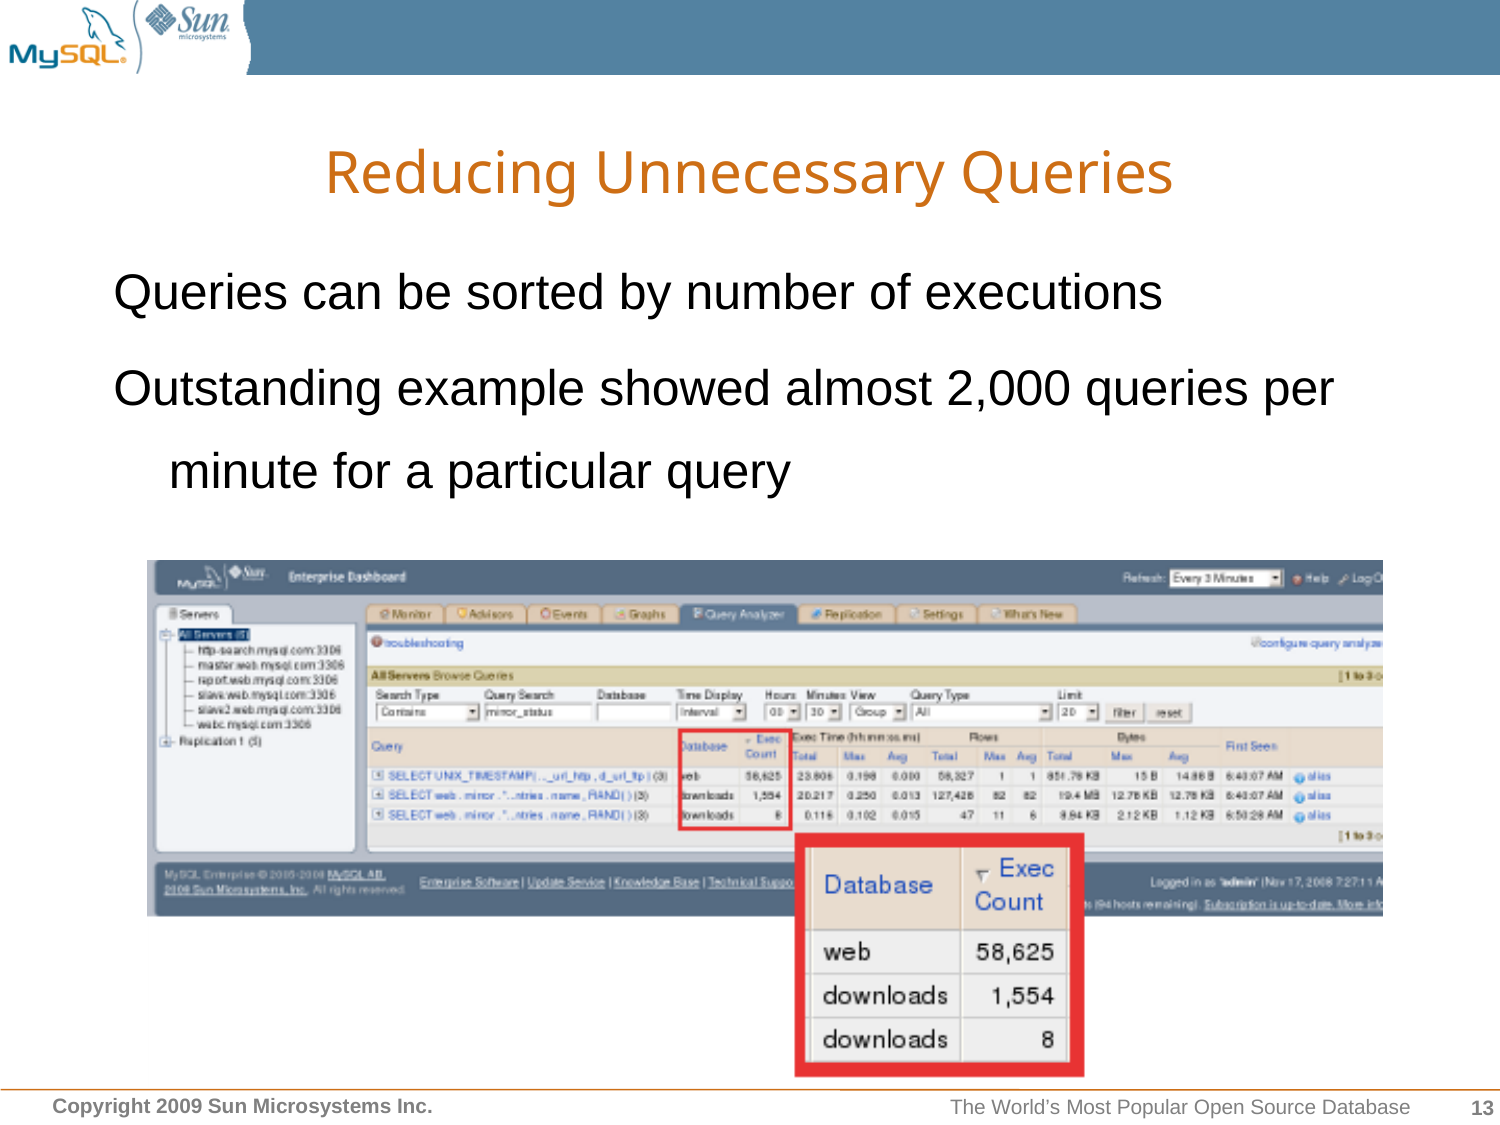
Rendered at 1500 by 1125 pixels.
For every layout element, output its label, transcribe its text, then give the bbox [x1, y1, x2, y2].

picture [0, 0, 1500, 75]
picture [147, 560, 1383, 1088]
title Reducing Unnecessary Queries [0, 94, 1500, 218]
list Queries can be sorted by number of executions Outstanding example showed almost 2,000 queries per minute for a particular query [113, 236, 1388, 591]
